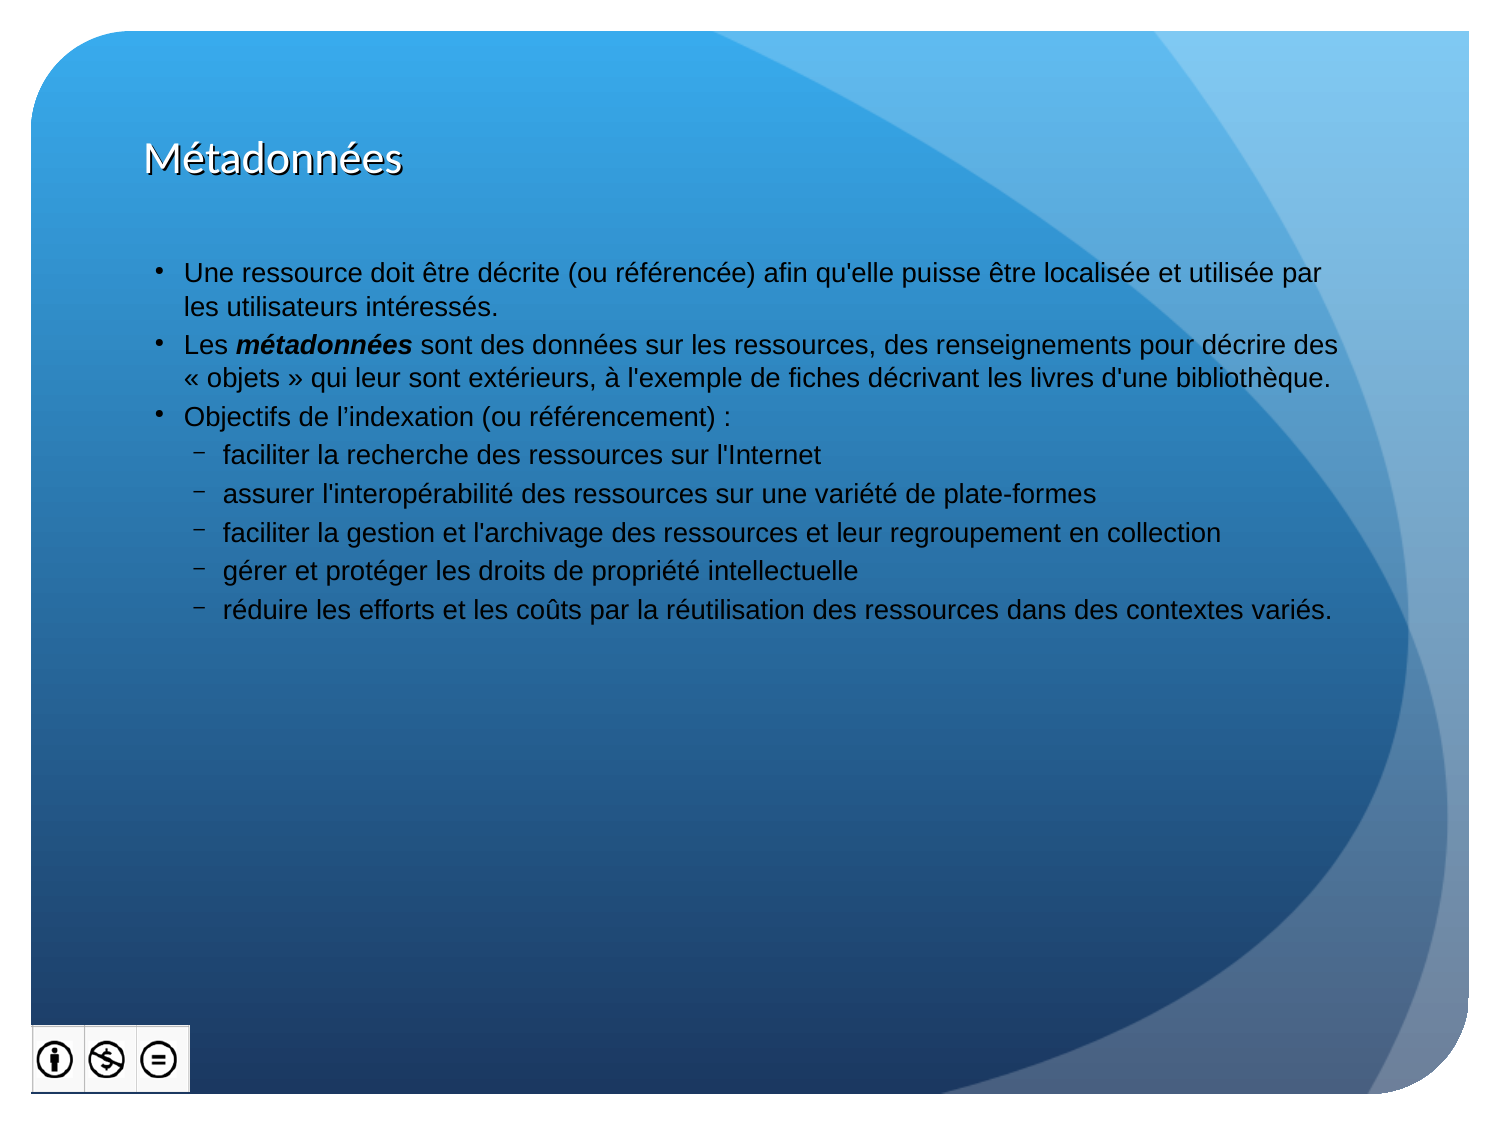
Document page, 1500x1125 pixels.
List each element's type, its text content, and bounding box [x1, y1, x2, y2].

picture [24, 30, 1473, 1094]
title Métadonnées [127, 62, 1372, 197]
list Une ressource doit être décrite (ou référencée) afin qu'elle puisse être localisée et utilisée par les utilisateurs intéressés. Les métadonnées sont des données sur les ressources, des renseignements pour décrire des « objets » qui leur sont extérieurs, à l'exemple de fiches décrivant les livres d'une bibliothèque. Objectifs de l’indexation (ou référencement) : faciliter la recherche des ressources sur l'Internet assurer l'interopérabilité des ressources sur une variété de plate-formes faciliter la gestion et l'archivage des ressources et leur regroupement en collection gérer et protéger les droits de propriété intellectuelle réduire les efforts et les coûts par la réutilisation des ressources dans des contextes variés. [129, 248, 1368, 664]
